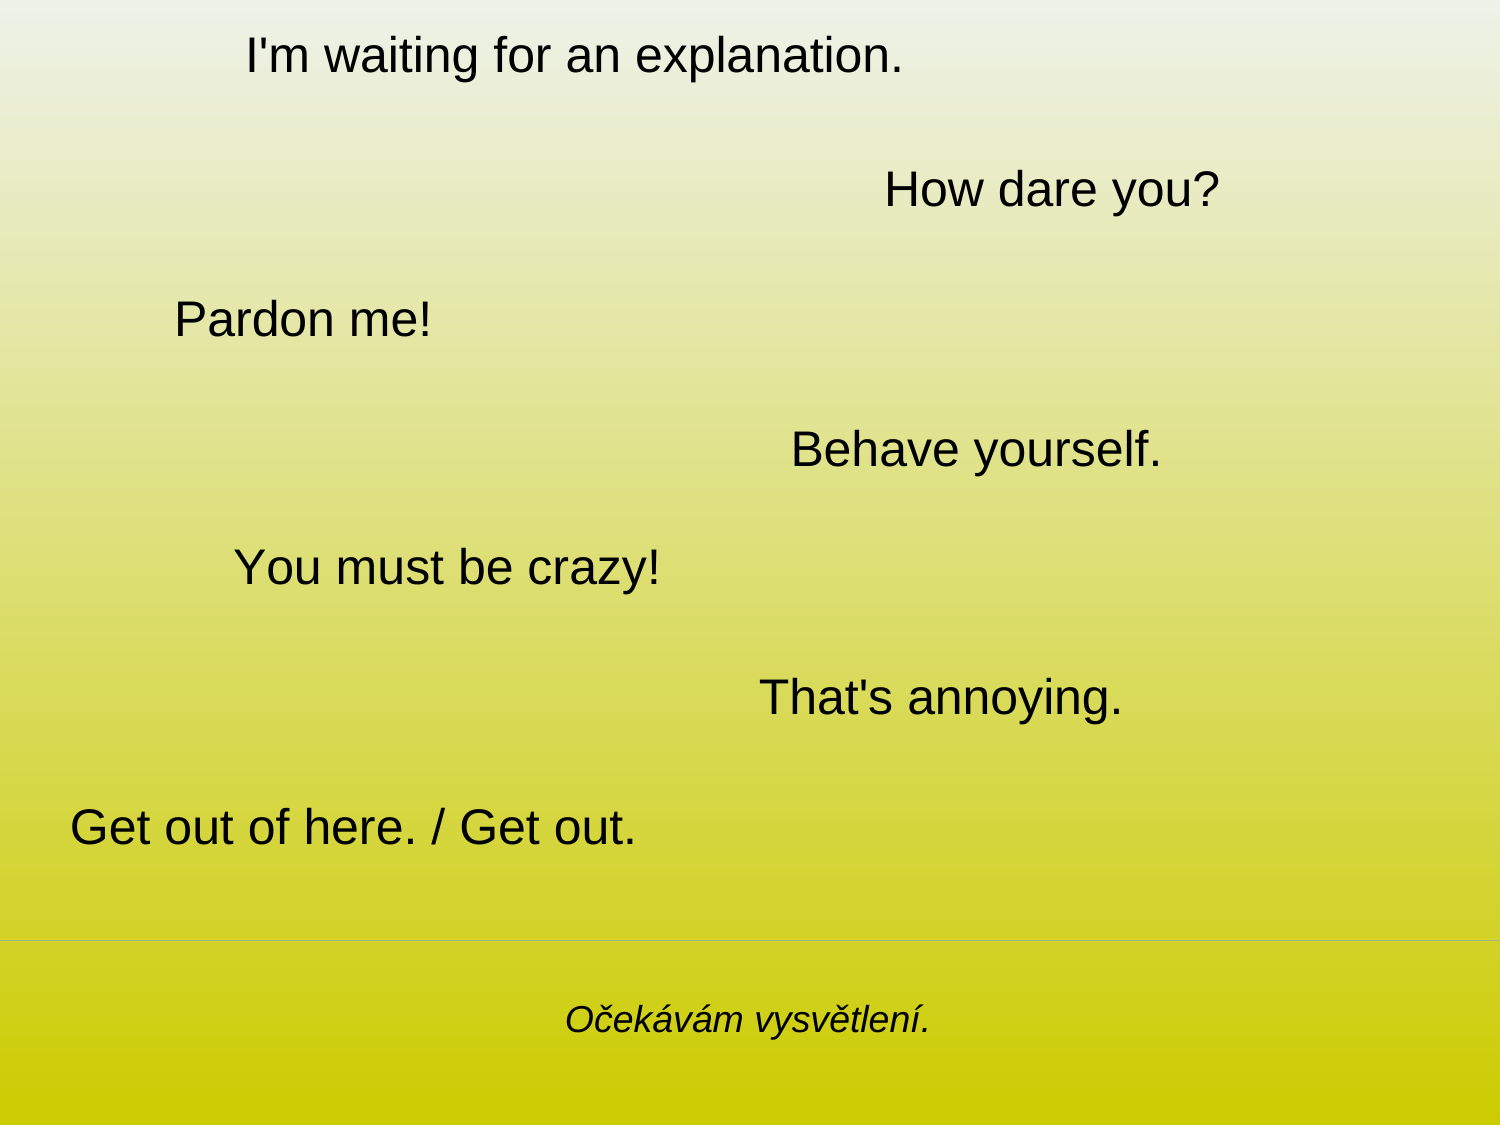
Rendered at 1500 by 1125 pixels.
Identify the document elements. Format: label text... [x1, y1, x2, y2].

text_box I'm waiting for an explanation. [230, 14, 1412, 90]
text_box Očekávám vysvětlení. [550, 987, 947, 1049]
text_box You must be crazy! [218, 527, 680, 603]
text_box Pardon me! [159, 278, 467, 355]
text_box Behave yourself. [775, 408, 1178, 485]
text_box How dare you? [869, 148, 1236, 225]
text_box That's annoying. [744, 656, 1152, 733]
text_box Get out of here. / Get out. [55, 786, 654, 863]
